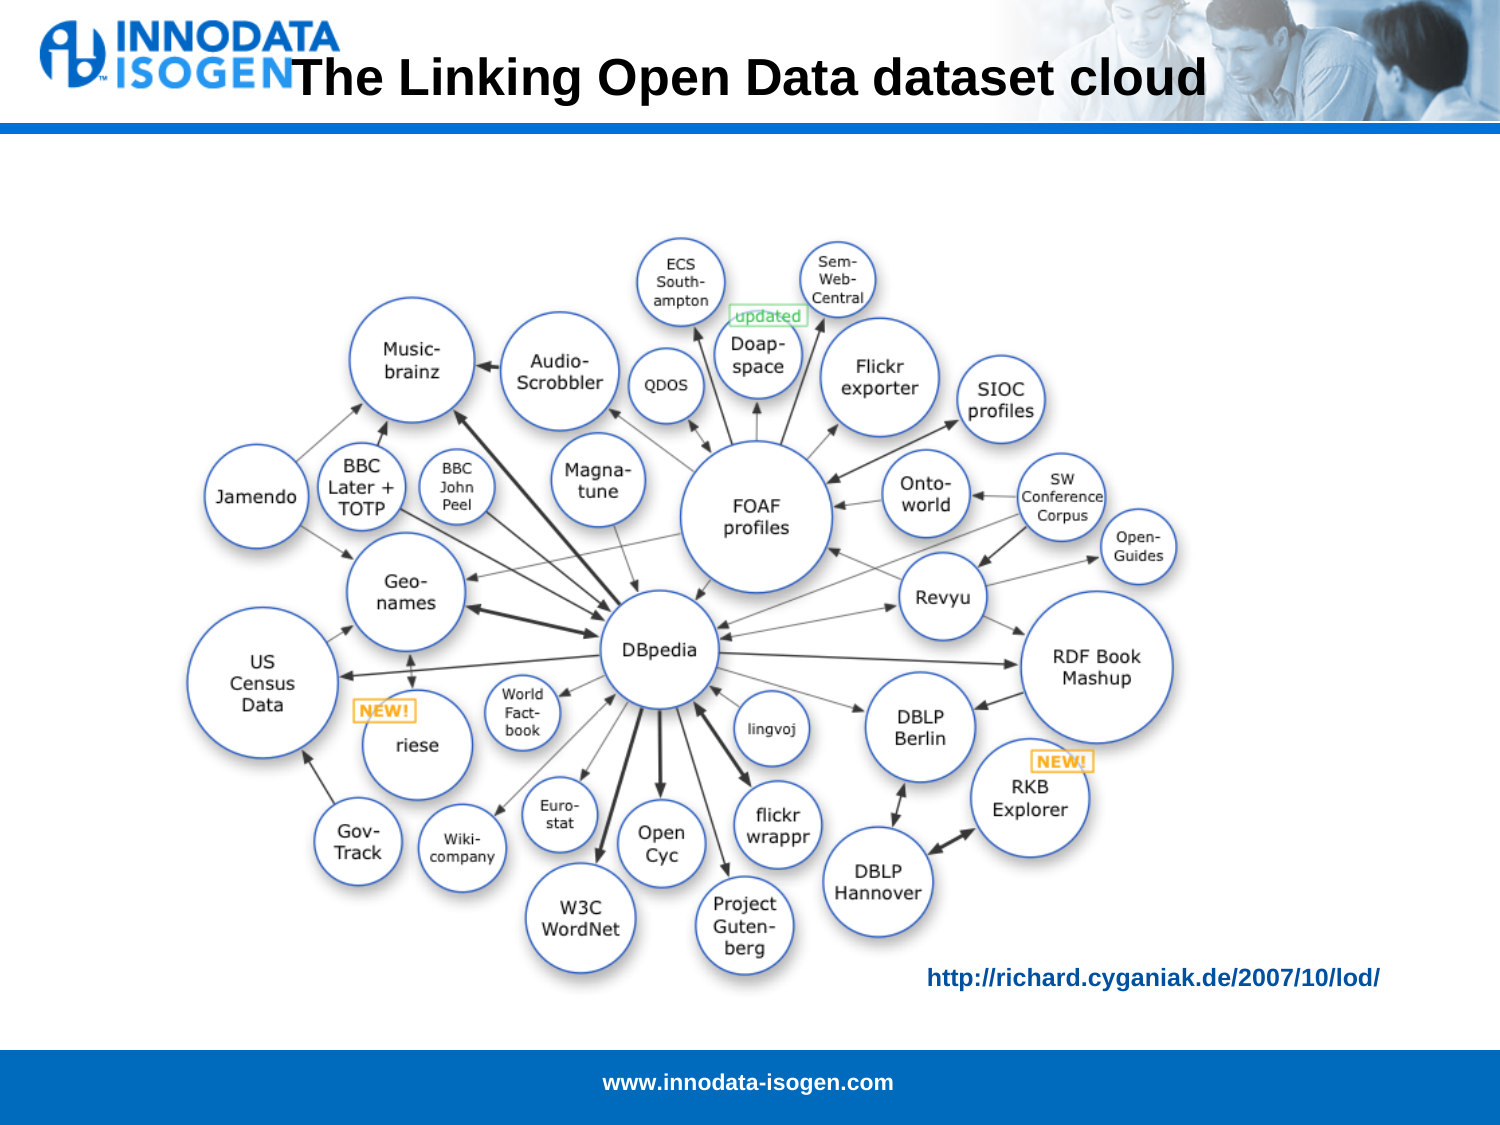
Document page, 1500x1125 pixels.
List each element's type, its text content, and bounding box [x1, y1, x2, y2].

title The Linking Open Data dataset cloud [62, 40, 1438, 174]
picture [0, 0, 1500, 121]
text_box http://richard.cyganiak.de/2007/10/lod/ [912, 962, 1397, 999]
picture [0, 123, 62, 134]
picture [1438, 123, 1500, 134]
picture [174, 224, 1225, 1011]
